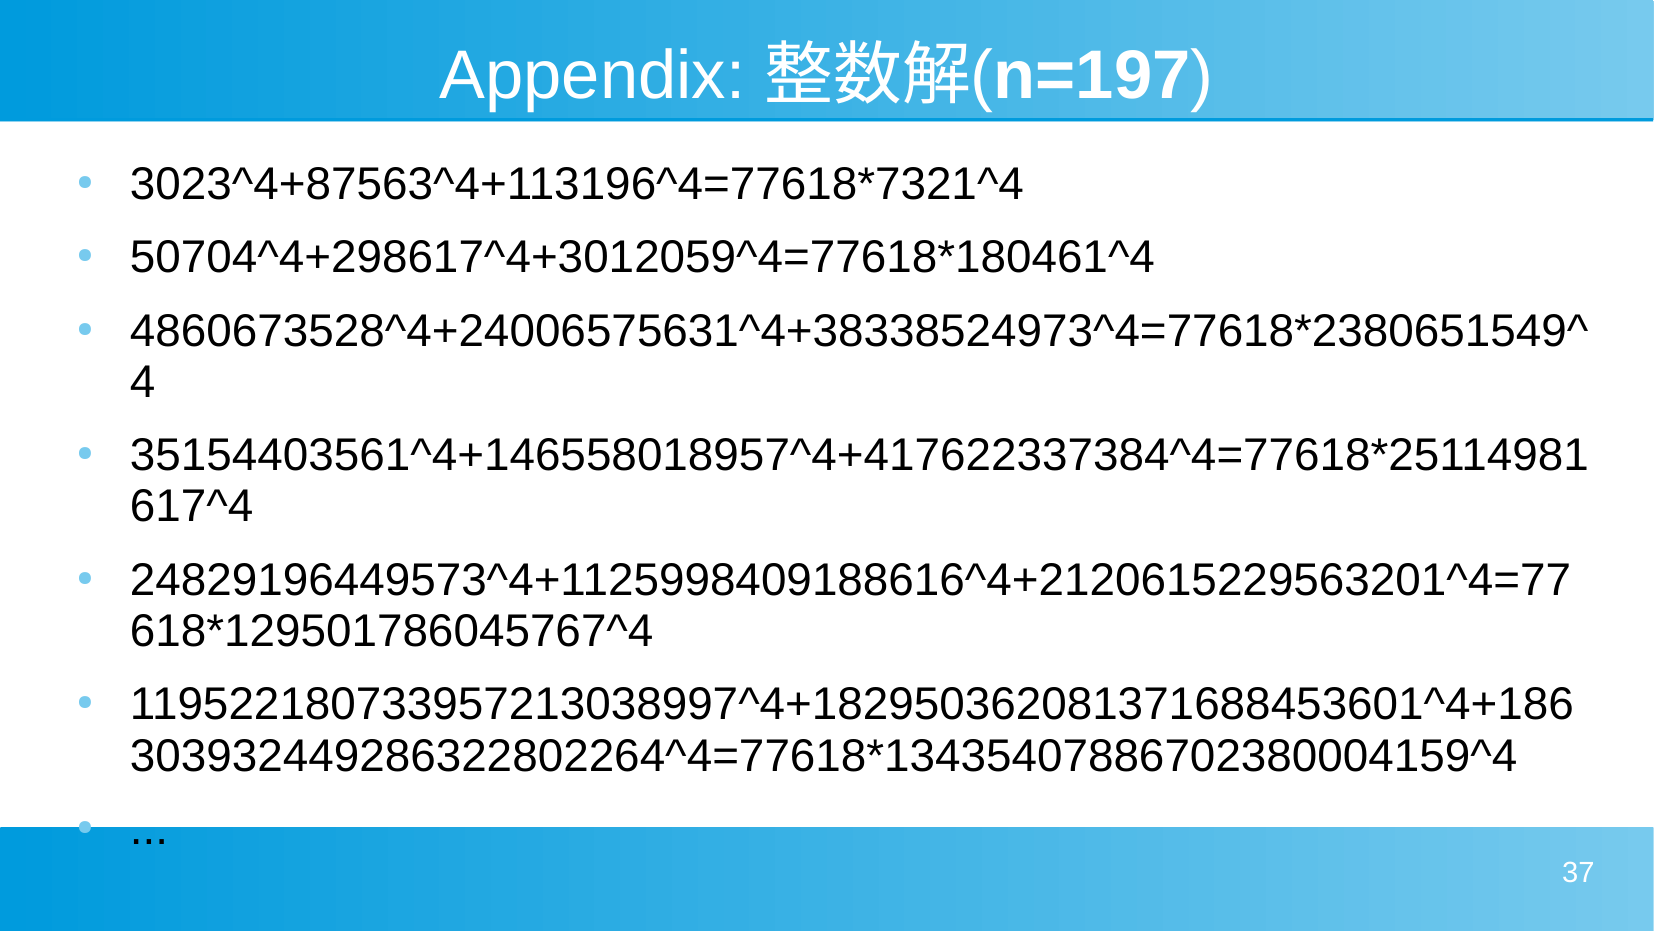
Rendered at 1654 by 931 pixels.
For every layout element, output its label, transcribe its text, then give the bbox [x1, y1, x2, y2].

title Appendix: 整数解(n=197) [59, 29, 1595, 108]
list 3023^4+87563^4+113196^4=77618*7321^4 50704^4+298617^4+3012059^4=77618*180461^4 4860673528^4+24006575631^4+38338524973^4=77618*2380651549^4 35154403561^4+146558018957^4+417622337384^4=77618*25114981617^4 24829196449573^4+1125998409188616^4+2120615229563201^4=77618*129501786045767^4 119522180733957213038997^4+182950362081371688453601^4+186303932449286322802264^4=77618*13435407886702380004159^4 ... [59, 121, 1595, 798]
